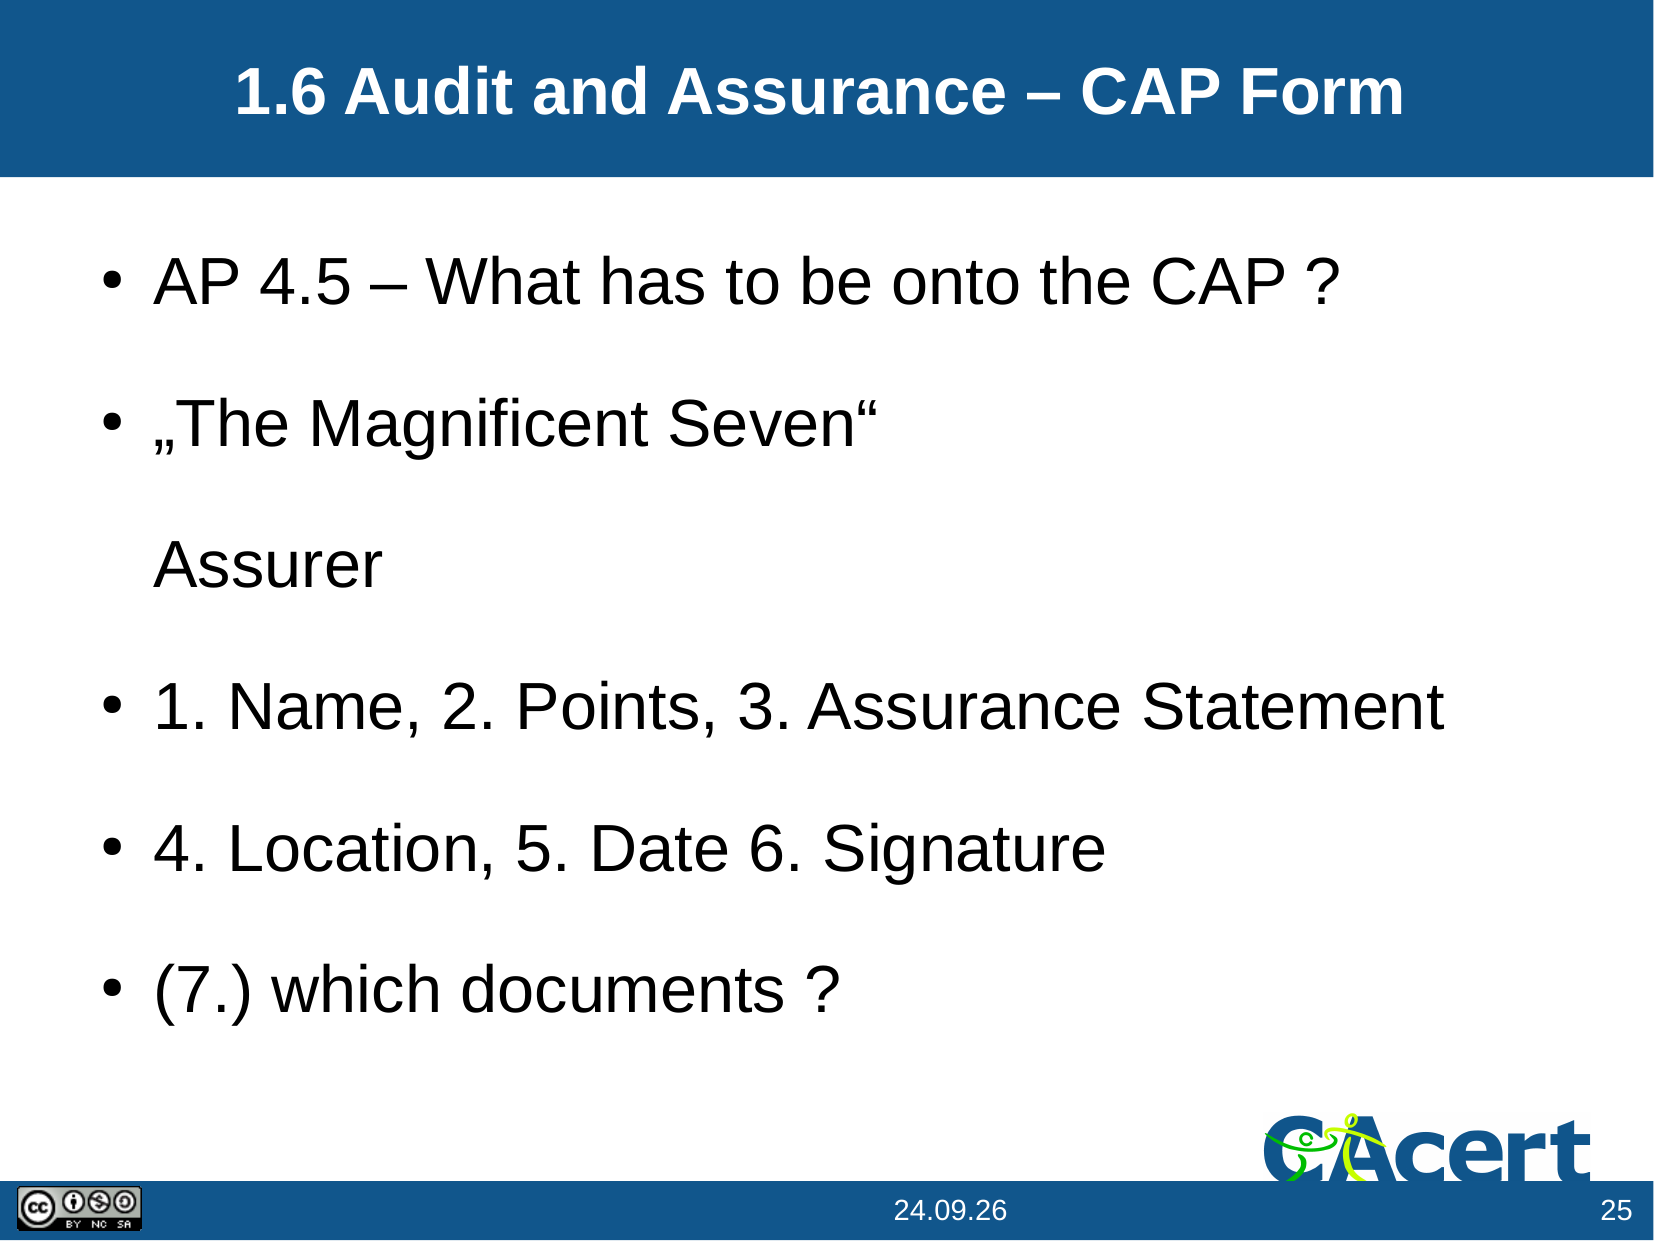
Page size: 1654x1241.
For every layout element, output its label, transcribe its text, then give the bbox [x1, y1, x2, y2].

title 1.6 Audit and Assurance – CAP Form [76, 17, 1565, 166]
picture [17, 1186, 142, 1231]
picture [1263, 1112, 1591, 1181]
list AP 4.5 – What has to be onto the CAP ? „The Magnificent Seven“ Assurer 1. Name, 2. Points, 3. Assurance Statement 4. Location, 5. Date 6. Signature (7.) which documents ? [82, 206, 1625, 1065]
